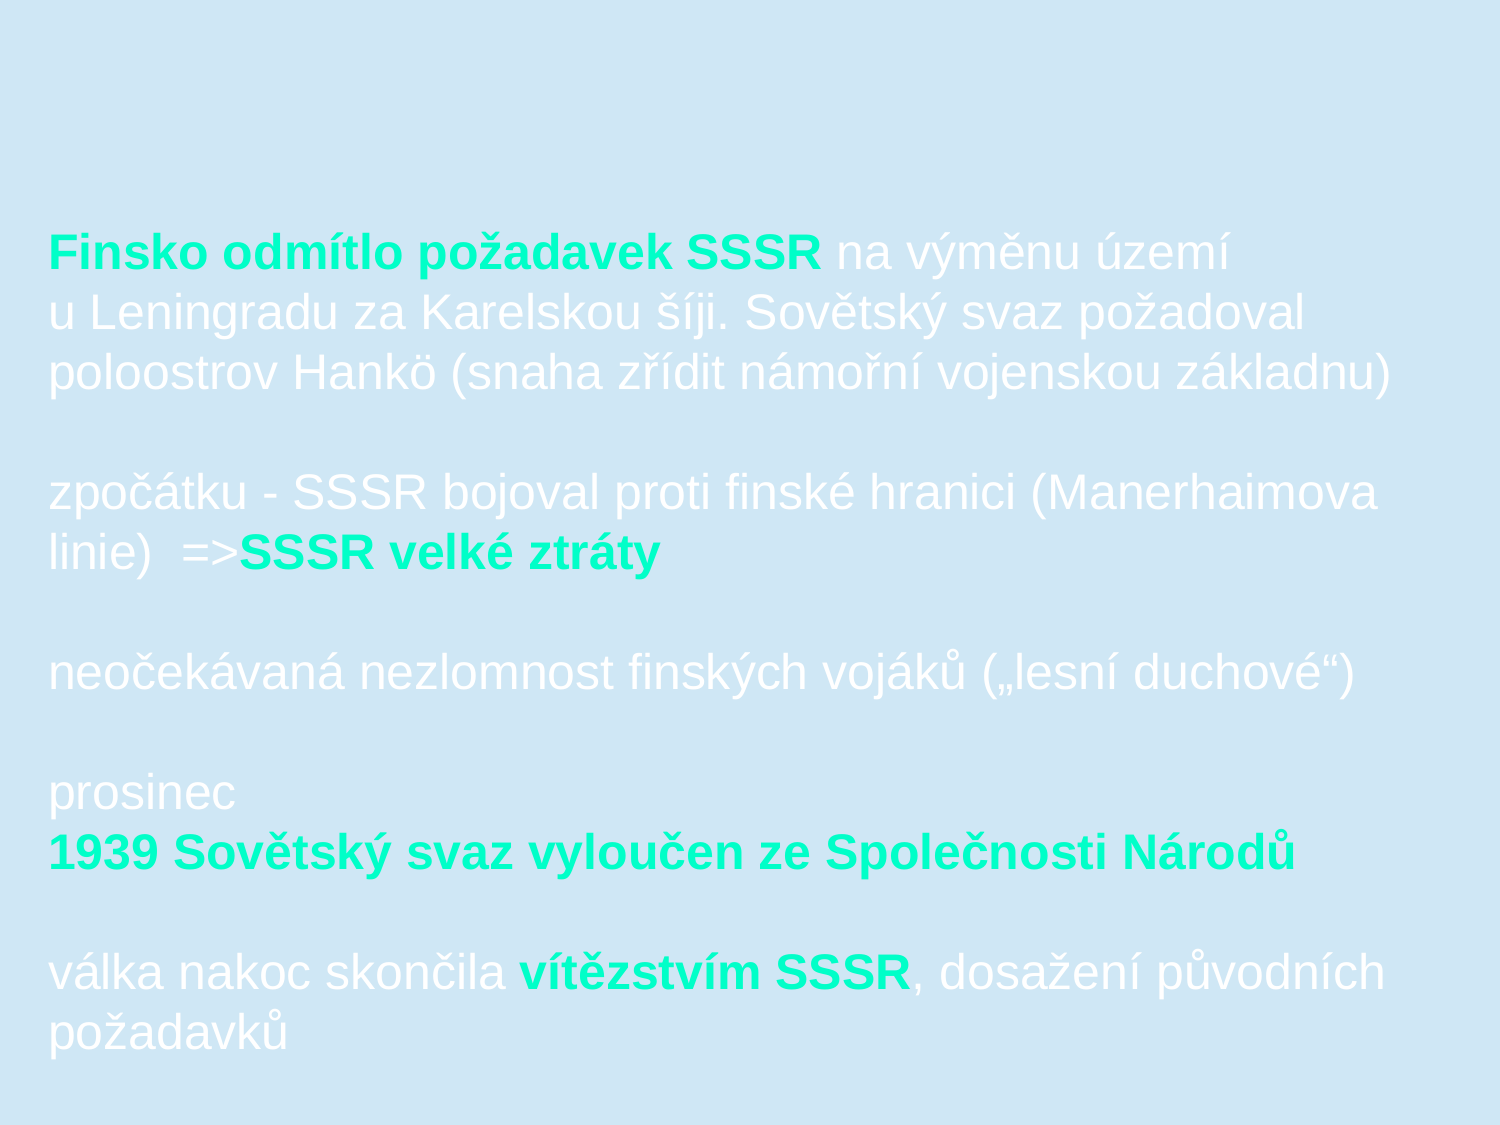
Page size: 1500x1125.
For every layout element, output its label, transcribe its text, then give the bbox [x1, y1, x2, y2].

text_box Finsko odmítlo požadavek SSSR na výměnu území u Leningradu za Karelskou šíji. Sovětský svaz požadoval poloostrov Hankö (snaha zřídit námořní vojenskou základnu) zpočátku - SSSR bojoval proti finské hranici (Manerhaimova linie) =>SSSR velké ztráty neočekávaná nezlomnost finských vojáků („lesní duchové“) prosinec 1939 Sovětský svaz vyloučen ze Společnosti Národů válka nakoc skončila vítězstvím SSSR, dosažení původních požadavků [33, 211, 1472, 1067]
